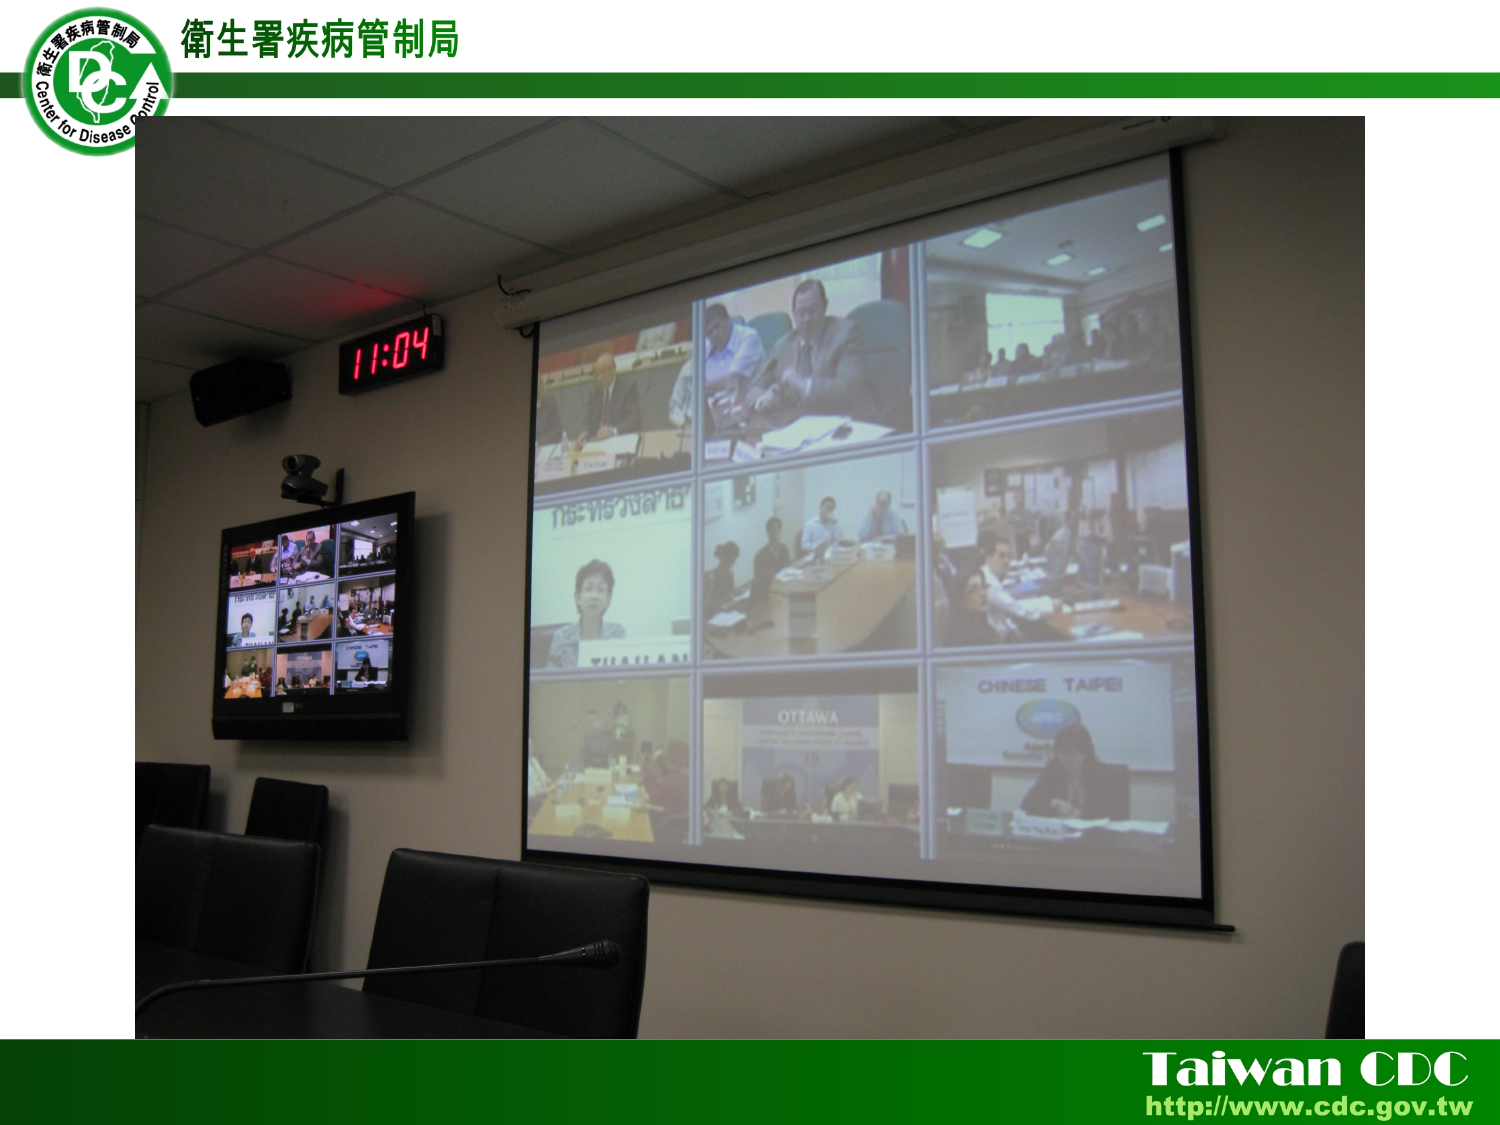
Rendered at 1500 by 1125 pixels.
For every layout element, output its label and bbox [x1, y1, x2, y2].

picture [135, 116, 1365, 1039]
